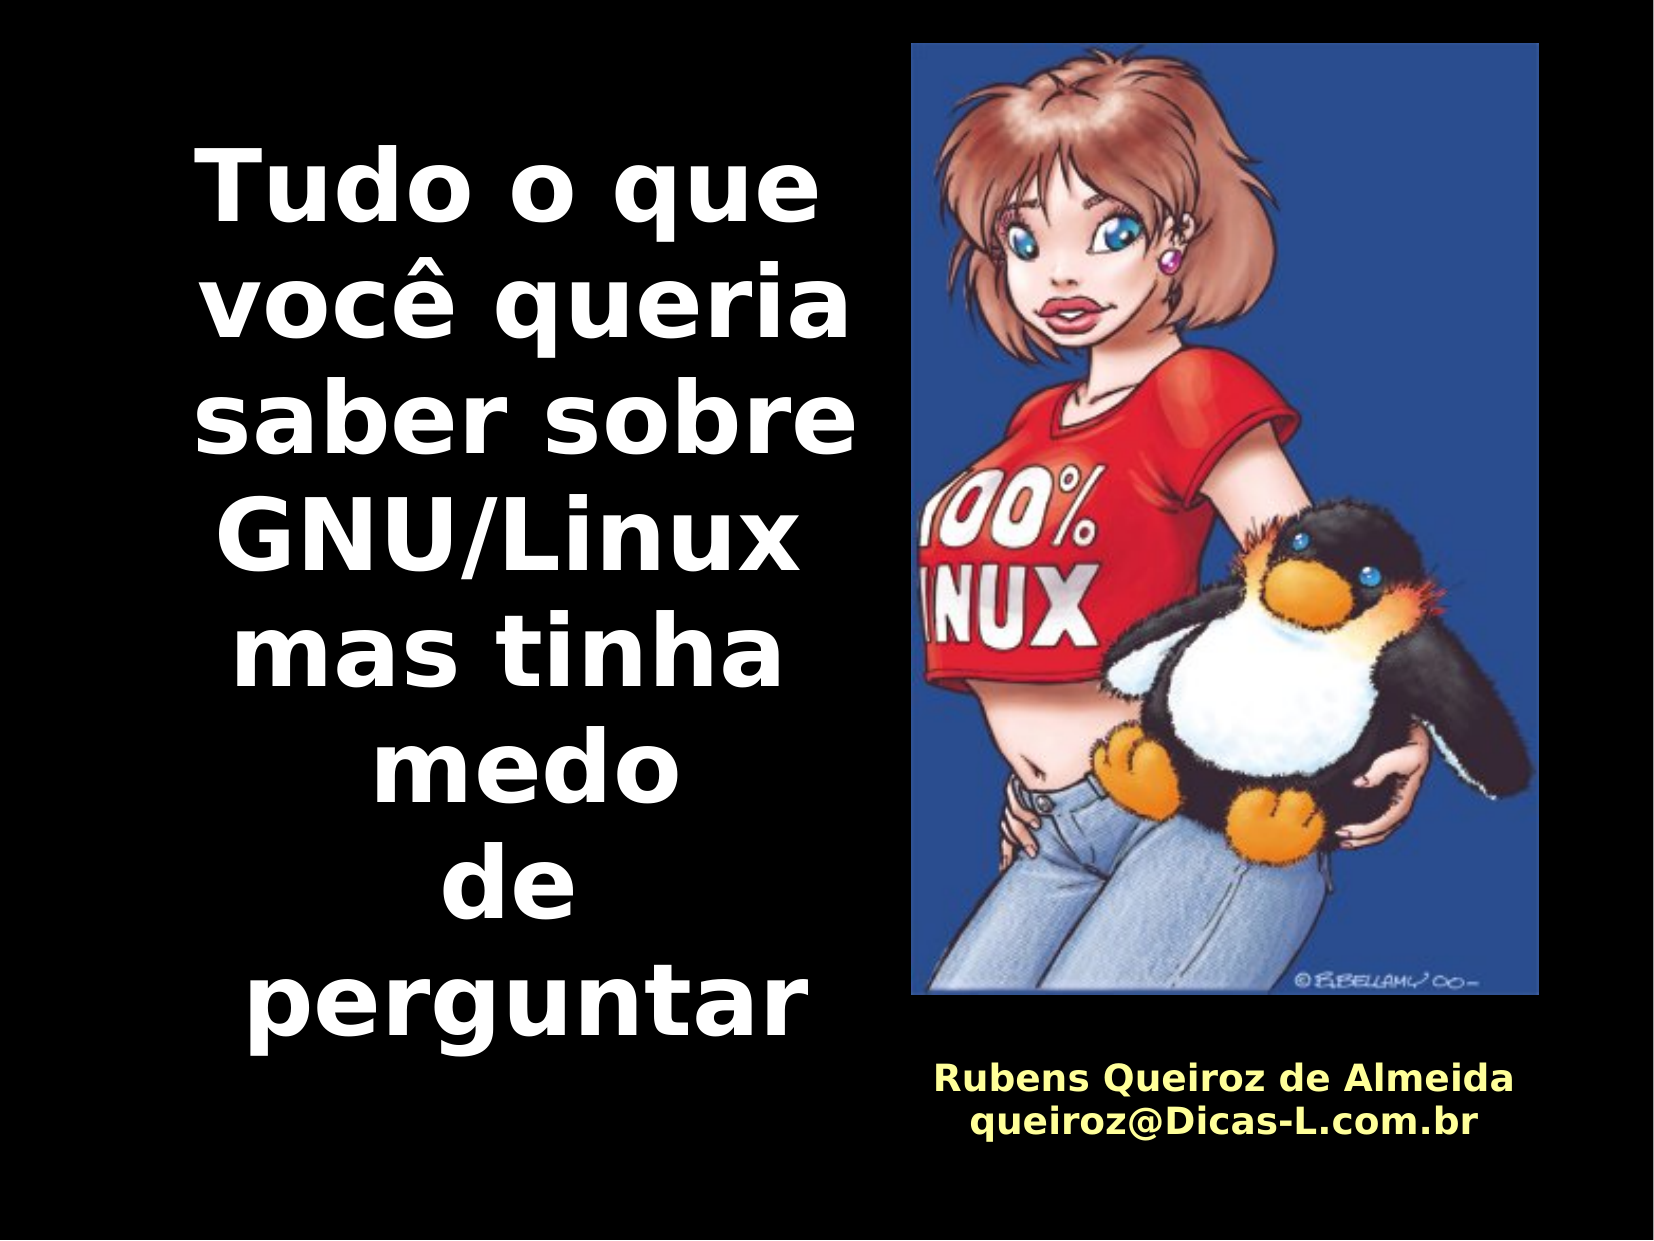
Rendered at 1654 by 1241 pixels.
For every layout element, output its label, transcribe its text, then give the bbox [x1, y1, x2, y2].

text_box Rubens Queiroz de Almeida queiroz@Dicas-L.com.br [932, 1056, 1516, 1157]
text_box Tudo o que você queria saber sobre GNU/Linux mas tinha medo de perguntar [192, 128, 867, 1179]
picture [911, 43, 1539, 995]
